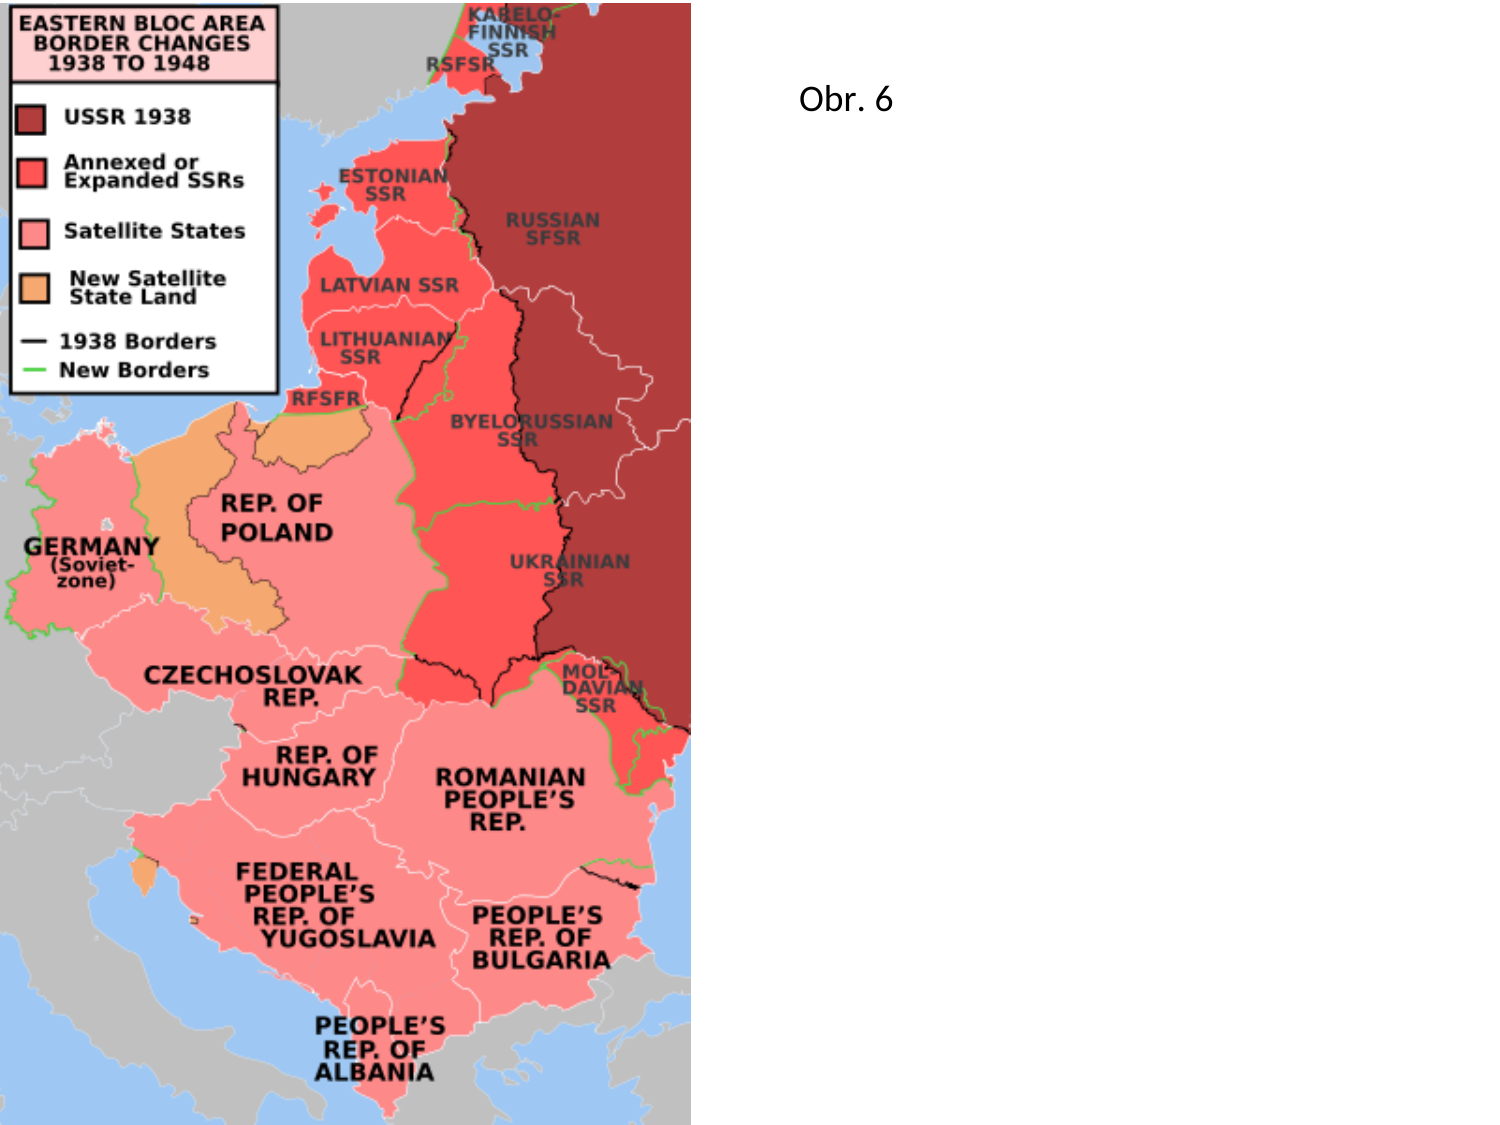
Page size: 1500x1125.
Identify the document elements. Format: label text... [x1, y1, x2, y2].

text_box Obr. 6 [784, 66, 909, 127]
title [691, 45, 1426, 233]
text_box [0, 3, 691, 1125]
